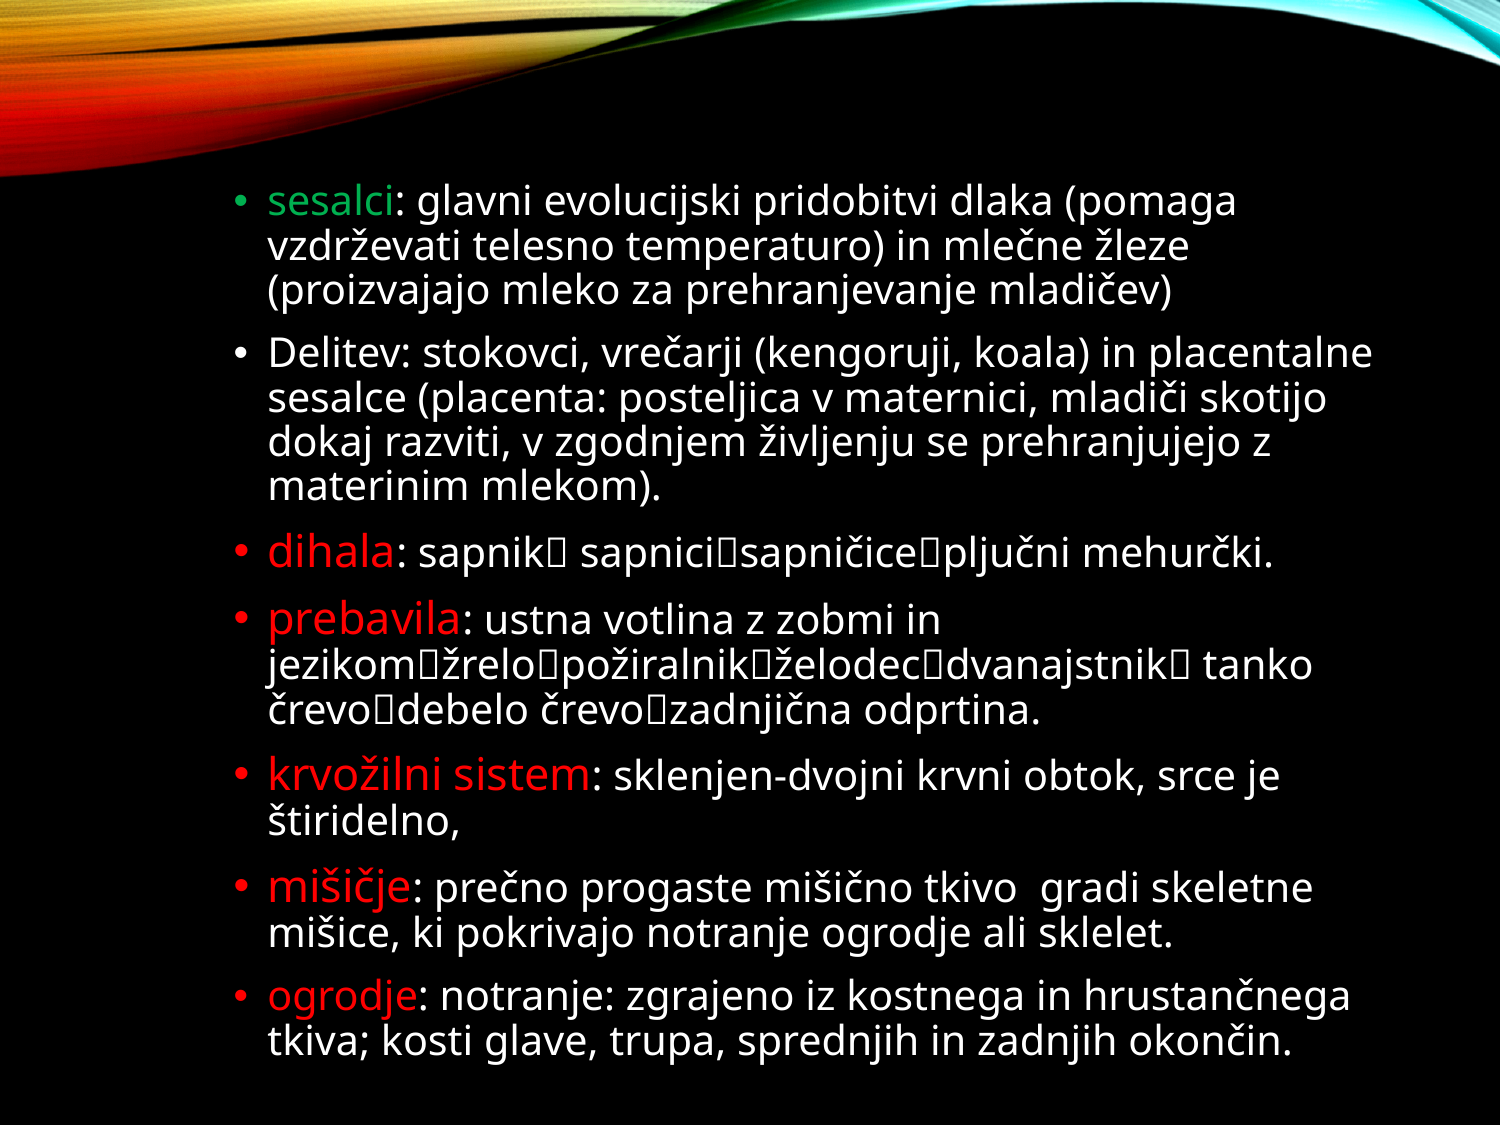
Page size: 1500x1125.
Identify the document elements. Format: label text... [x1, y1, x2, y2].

picture [0, 0, 1500, 178]
list sesalci: glavni evolucijski pridobitvi dlaka (pomaga vzdrževati telesno temperaturo) in mlečne žleze (proizvajajo mleko za prehranjevanje mladičev) Delitev: stokovci, vrečarji (kengoruji, koala) in placentalne sesalce (placenta: posteljica v maternici, mladiči skotijo dokaj razviti, v zgodnjem življenju se prehranjujejo z materinim mlekom). dihala: sapnik sapnicisapničicepljučni mehurčki. prebavila: ustna votlina z zobmi in jezikomžrelopožiralnikželodecdvanajstnik tanko črevodebelo črevozadnjična odprtina. krvožilni sistem: sklenjen-dvojni krvni obtok, srce je štiridelno, mišičje: prečno progaste mišično tkivo gradi skeletne mišice, ki pokrivajo notranje ogrodje ali sklelet. ogrodje: notranje: zgrajeno iz kostnega in hrustančnega tkiva; kosti glave, trupa, sprednjih in zadnjih okončin. [218, 172, 1412, 1083]
